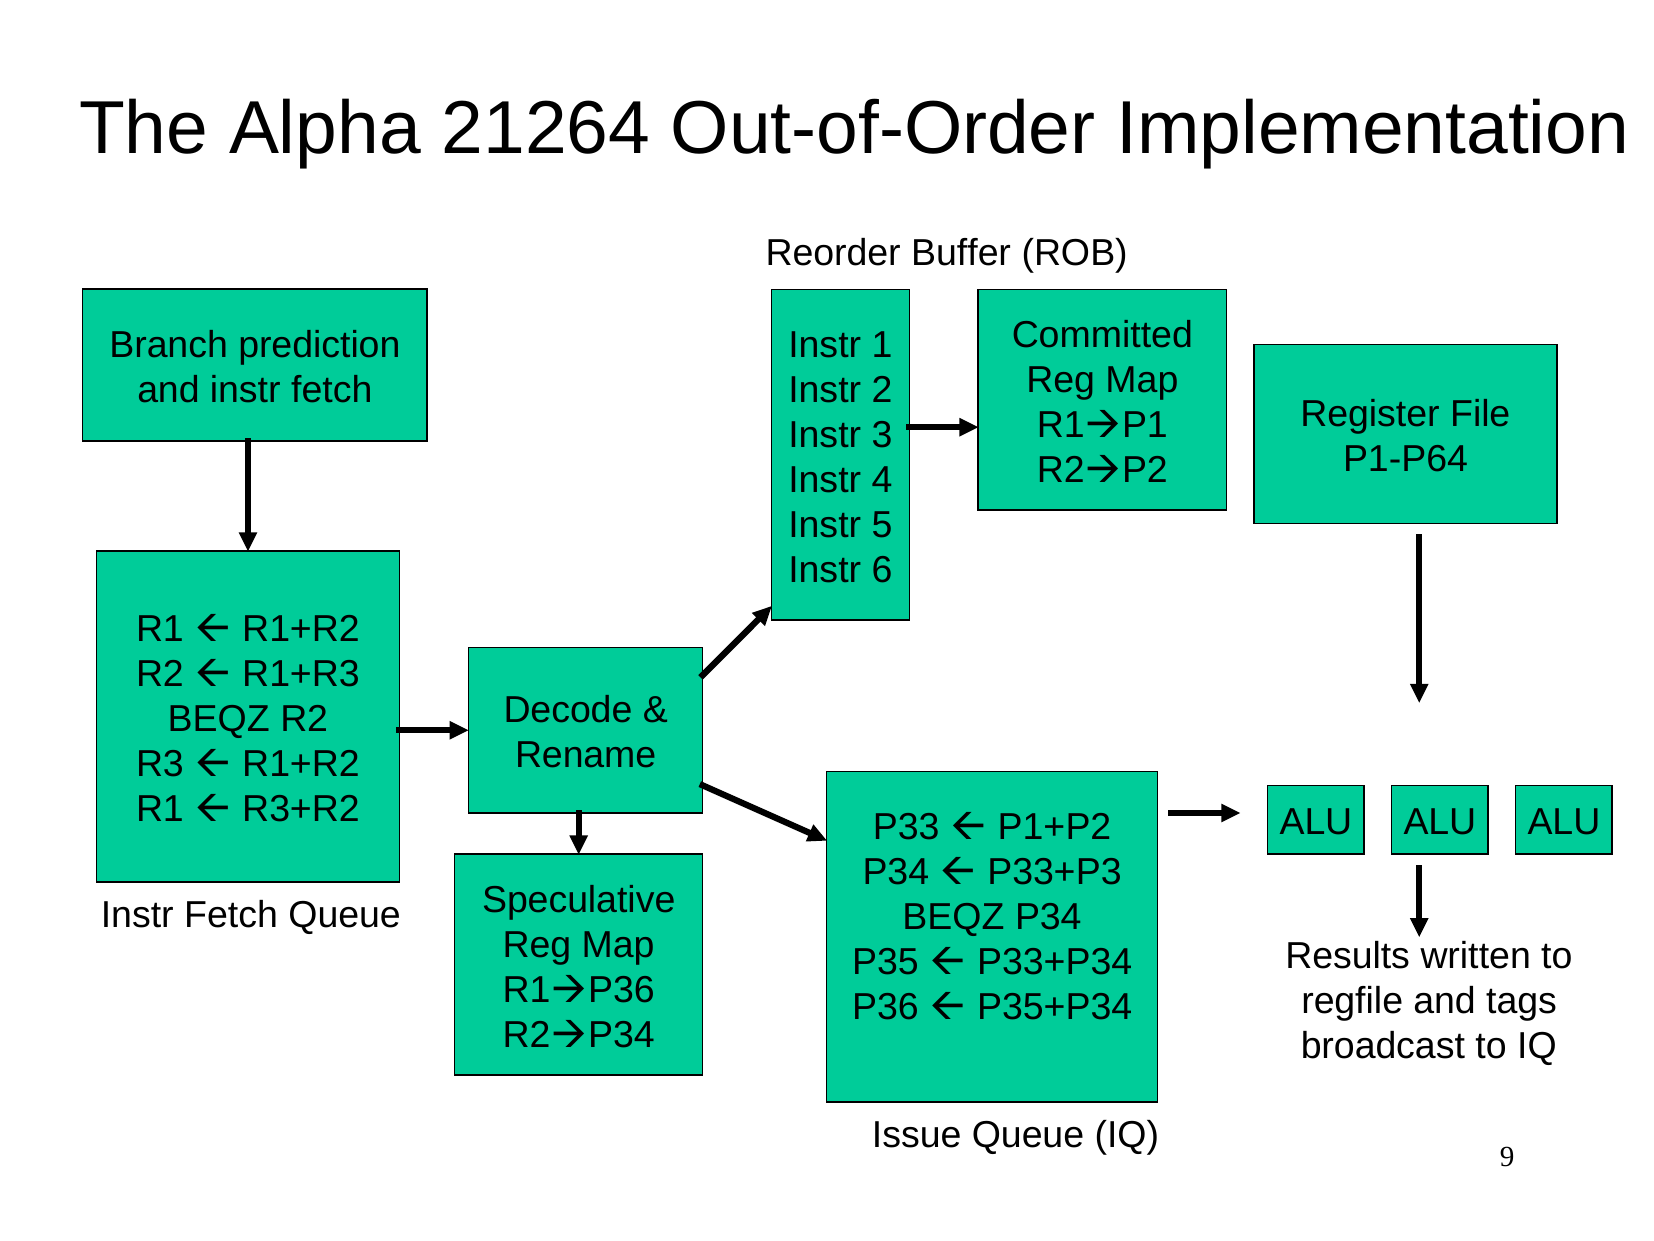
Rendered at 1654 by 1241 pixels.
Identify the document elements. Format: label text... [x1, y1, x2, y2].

text_box ALU [1515, 785, 1613, 855]
text_box Speculative Reg Map R1P36 R2P34 [454, 854, 703, 1075]
text_box Results written to regfile and tags broadcast to IQ [1270, 923, 1588, 1074]
text_box P33  P1+P2 P34  P33+P3 BEQZ P34 P35  P33+P34 P36  P35+P34 [826, 771, 1158, 1103]
text_box ALU [1267, 785, 1365, 855]
text_box Instr 1 Instr 2 Instr 3 Instr 4 Instr 5 Instr 6 [771, 289, 910, 621]
text_box Branch prediction and instr fetch [82, 289, 428, 441]
text_box R1  R1+R2 R2  R1+R3 BEQZ R2 R3  R1+R2 R1  R3+R2 [96, 551, 400, 881]
text_box Reorder Buffer (ROB) [750, 220, 1143, 281]
text_box <number> [1184, 1129, 1530, 1213]
text_box Instr Fetch Queue [85, 881, 416, 943]
text_box ALU [1391, 785, 1489, 855]
text_box Committed Reg Map R1P1 R2P2 [978, 289, 1227, 510]
text_box Decode & Rename [468, 647, 703, 813]
text_box Issue Queue (IQ) [857, 1102, 1175, 1163]
text_box The Alpha 21264 Out-of-Order Implementation [64, 71, 1646, 177]
text_box Register File P1-P64 [1253, 344, 1557, 524]
